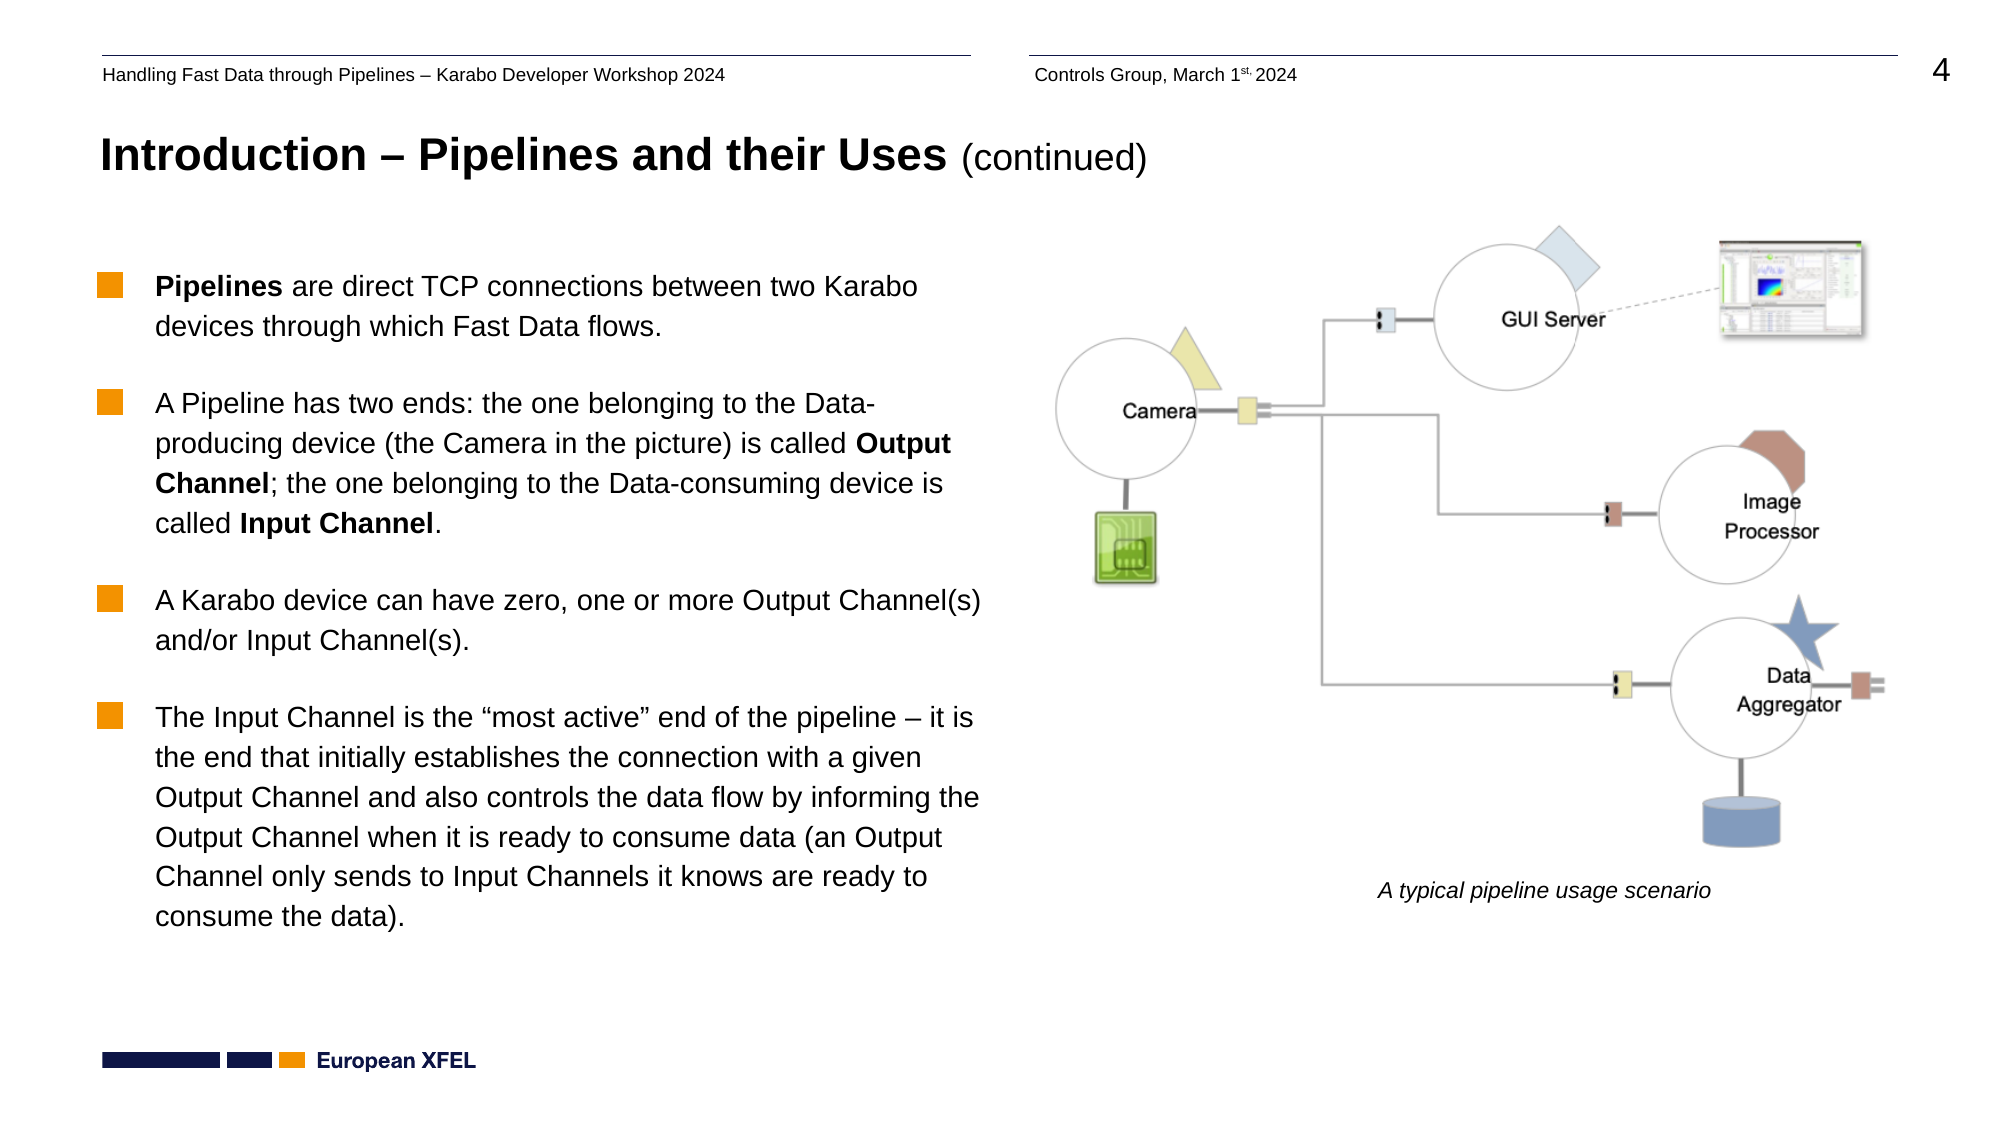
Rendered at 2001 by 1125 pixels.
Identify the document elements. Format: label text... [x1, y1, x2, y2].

title Introduction – Pipelines and their Uses (continued) [100, 100, 1898, 180]
picture [1036, 179, 1906, 865]
list Pipelines are direct TCP connections between two Karabo devices through which Fast Data flows. A Pipeline has two ends: the one belonging to the Data-producing device (the Camera in the picture) is called Output Channel; the one belonging to the Data-consuming device is called Input Channel. A Karabo device can have zero, one or more Output Channel(s) and/or Input Channel(s). The Input Channel is the “most active” end of the pipeline – it is the end that initially establishes the connection with a given Output Channel and also controls the data flow by informing the Output Channel when it is ready to consume data (an Output Channel only sends to Input Channels it knows are ready to consume the data). [96, 190, 991, 841]
text_box A typical pipeline usage scenario [1363, 870, 1728, 911]
